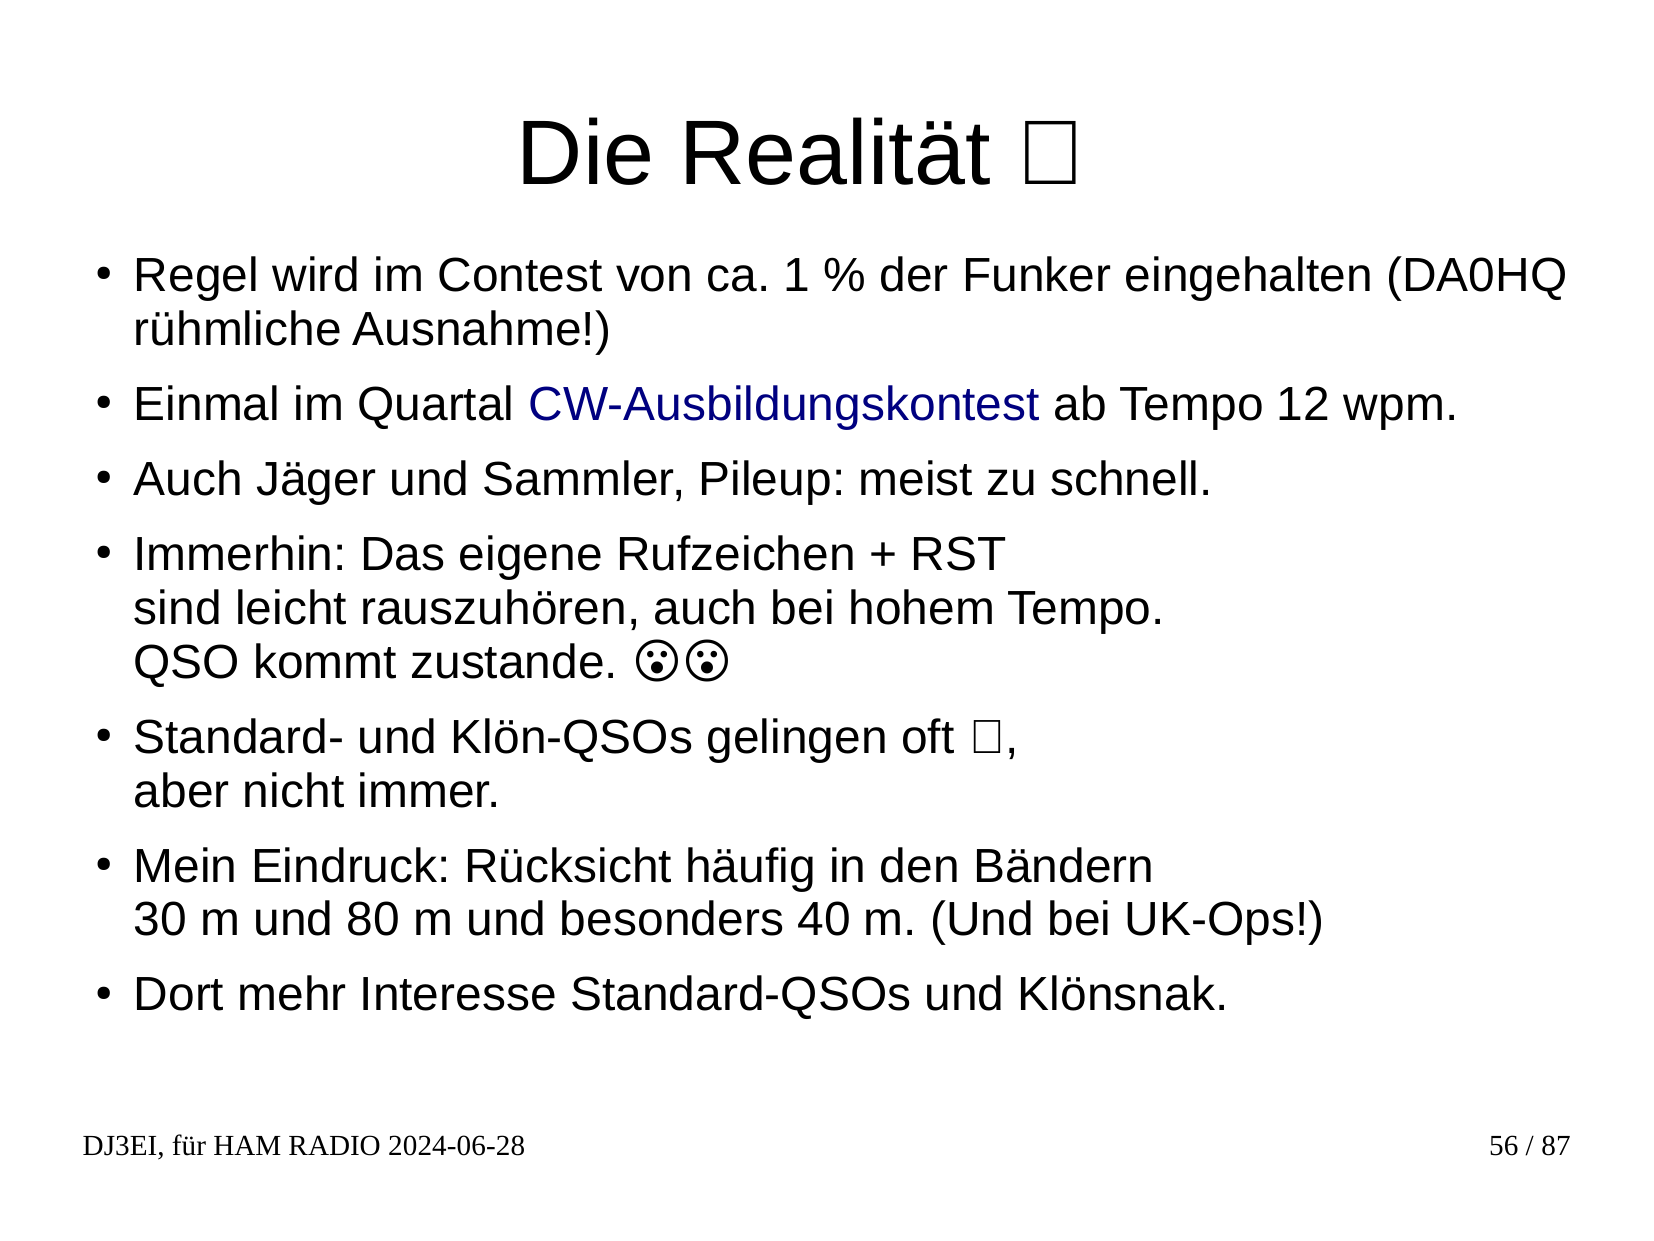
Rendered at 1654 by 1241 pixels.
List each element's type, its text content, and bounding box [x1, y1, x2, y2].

list Regel wird im Contest von ca. 1 % der Funker eingehalten (DA0HQ rühmliche Ausnahme!) Einmal im Quartal CW-Ausbildungskontest ab Tempo 12 wpm. Auch Jäger und Sammler, Pileup: meist zu schnell. Immerhin: Das eigene Rufzeichen + RST sind leicht rauszuhören, auch bei hohem Tempo. QSO kommt zustande. 😮‍💨 Standard- und Klön-QSOs gelingen oft 🤗, aber nicht immer. Mein Eindruck: Rücksicht häufig in den Bändern 30 m und 80 m und besonders 40 m. (Und bei UK-Ops!) Dort mehr Interesse Standard-QSOs und Klönsnak. [82, 248, 1571, 1040]
title Die Realität 🤔 [82, 49, 1571, 248]
